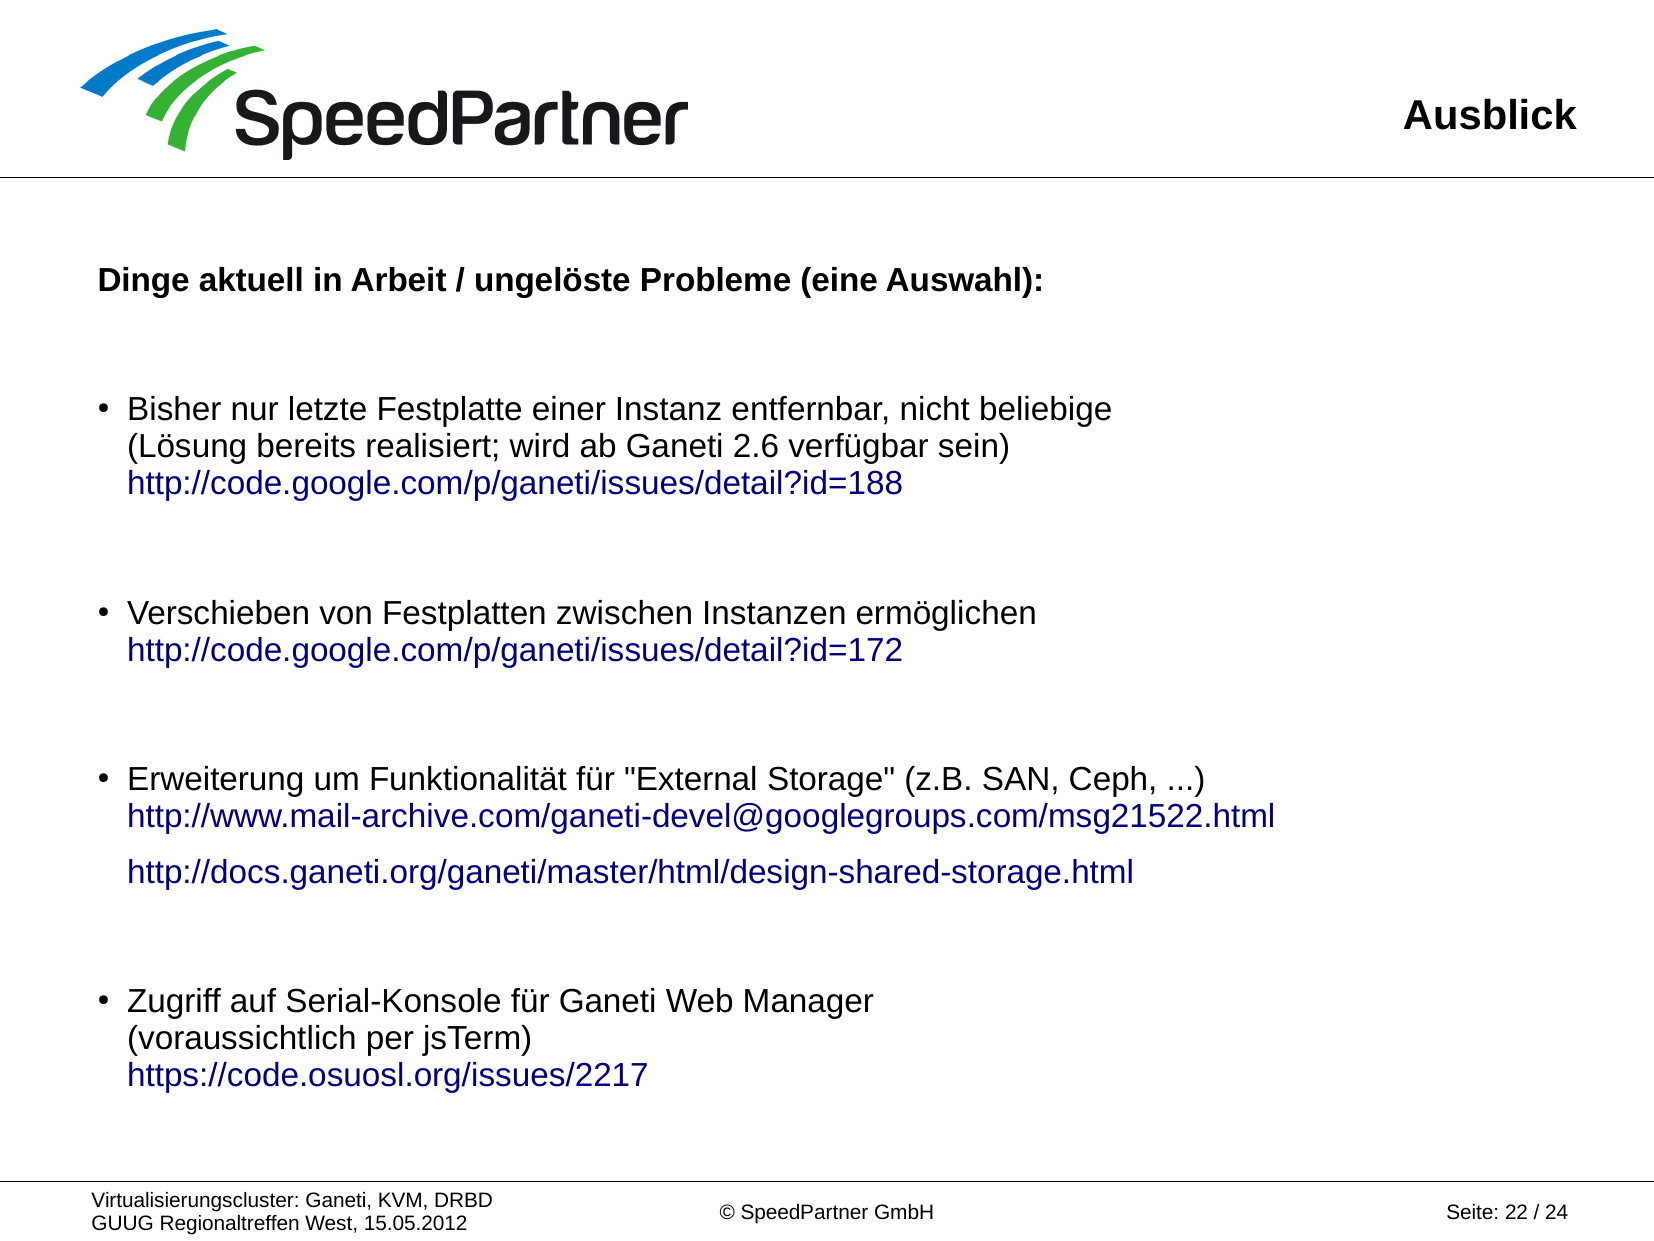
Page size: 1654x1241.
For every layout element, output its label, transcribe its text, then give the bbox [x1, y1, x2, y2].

title Ausblick [590, 70, 1577, 160]
text_box Dinge aktuell in Arbeit / ungelöste Probleme (eine Auswahl): Bisher nur letzte Festplatte einer Instanz entfernbar, nicht beliebige (Lösung bereits realisiert; wird ab Ganeti 2.6 verfügbar sein) http://code.google.com/p/ganeti/issues/detail?id=188 Verschieben von Festplatten zwischen Instanzen ermöglichen http://code.google.com/p/ganeti/issues/detail?id=172 Erweiterung um Funktionalität für "External Storage" (z.B. SAN, Ceph, ...) http://www.mail-archive.com/ganeti-devel@googlegroups.com/msg21522.html http://docs.ganeti.org/ganeti/master/html/design-shared-storage.html Zugriff auf Serial-Konsole für Ganeti Web Manager (voraussichtlich per jsTerm) https://code.osuosl.org/issues/2217 [82, 254, 1565, 1177]
picture [80, 29, 688, 160]
